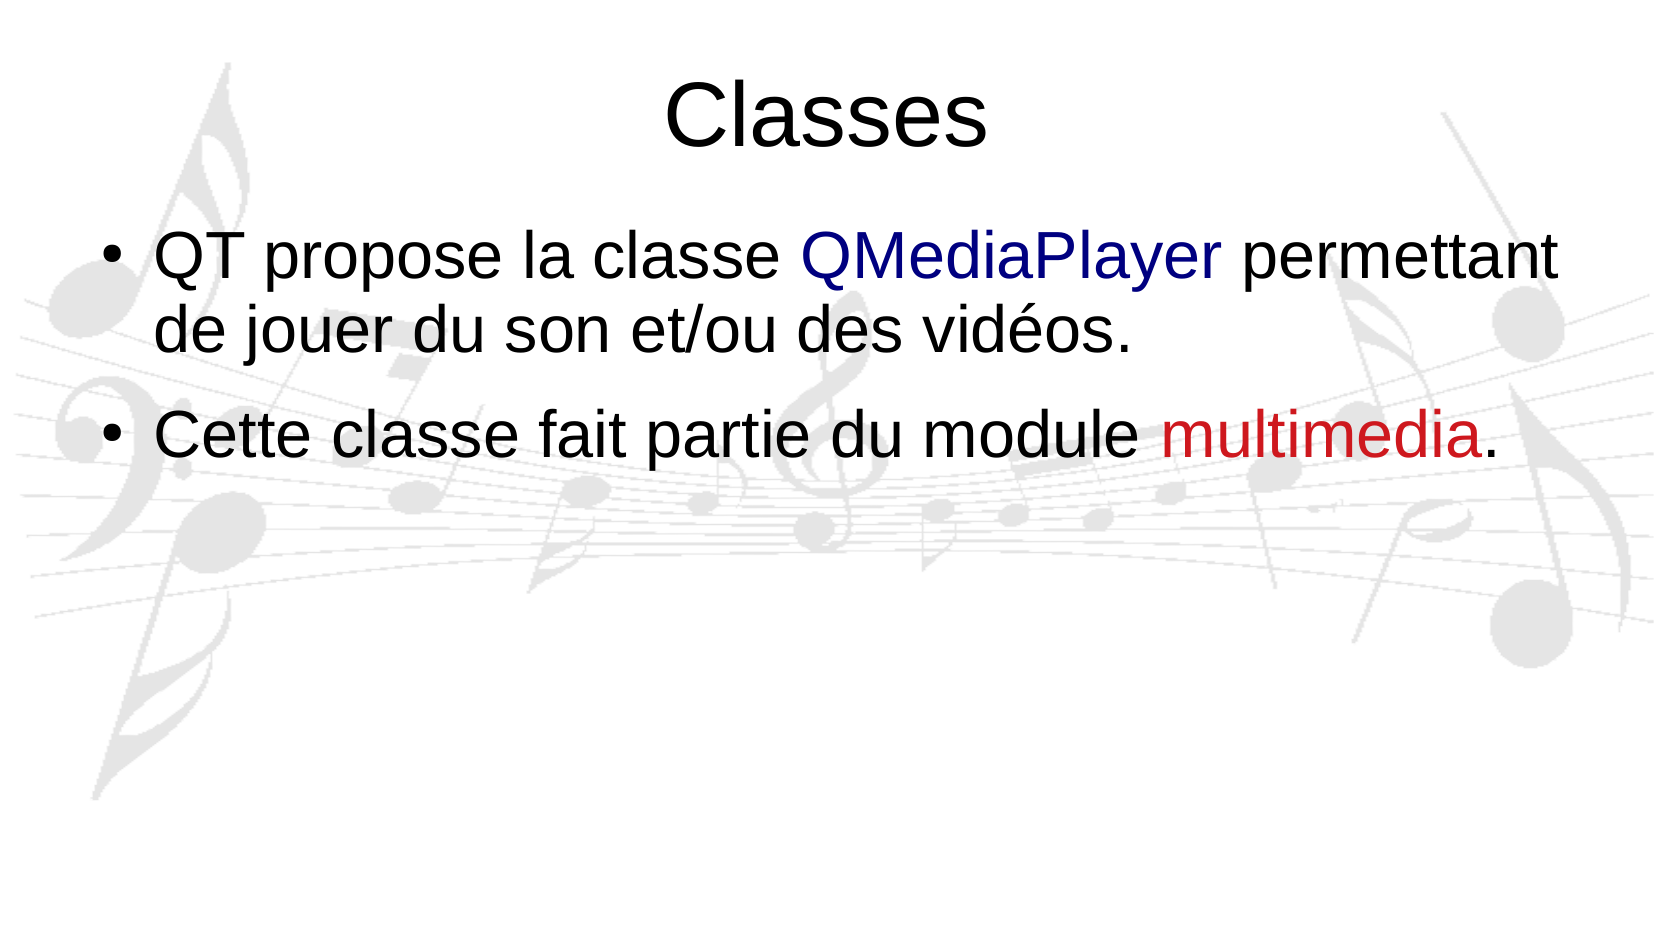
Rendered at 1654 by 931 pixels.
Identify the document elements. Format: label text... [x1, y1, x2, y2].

list QT propose la classe QMediaPlayer permettant de jouer du son et/ou des vidéos. Cette classe fait partie du module multimedia. [82, 217, 1571, 758]
title Classes [82, 37, 1571, 193]
